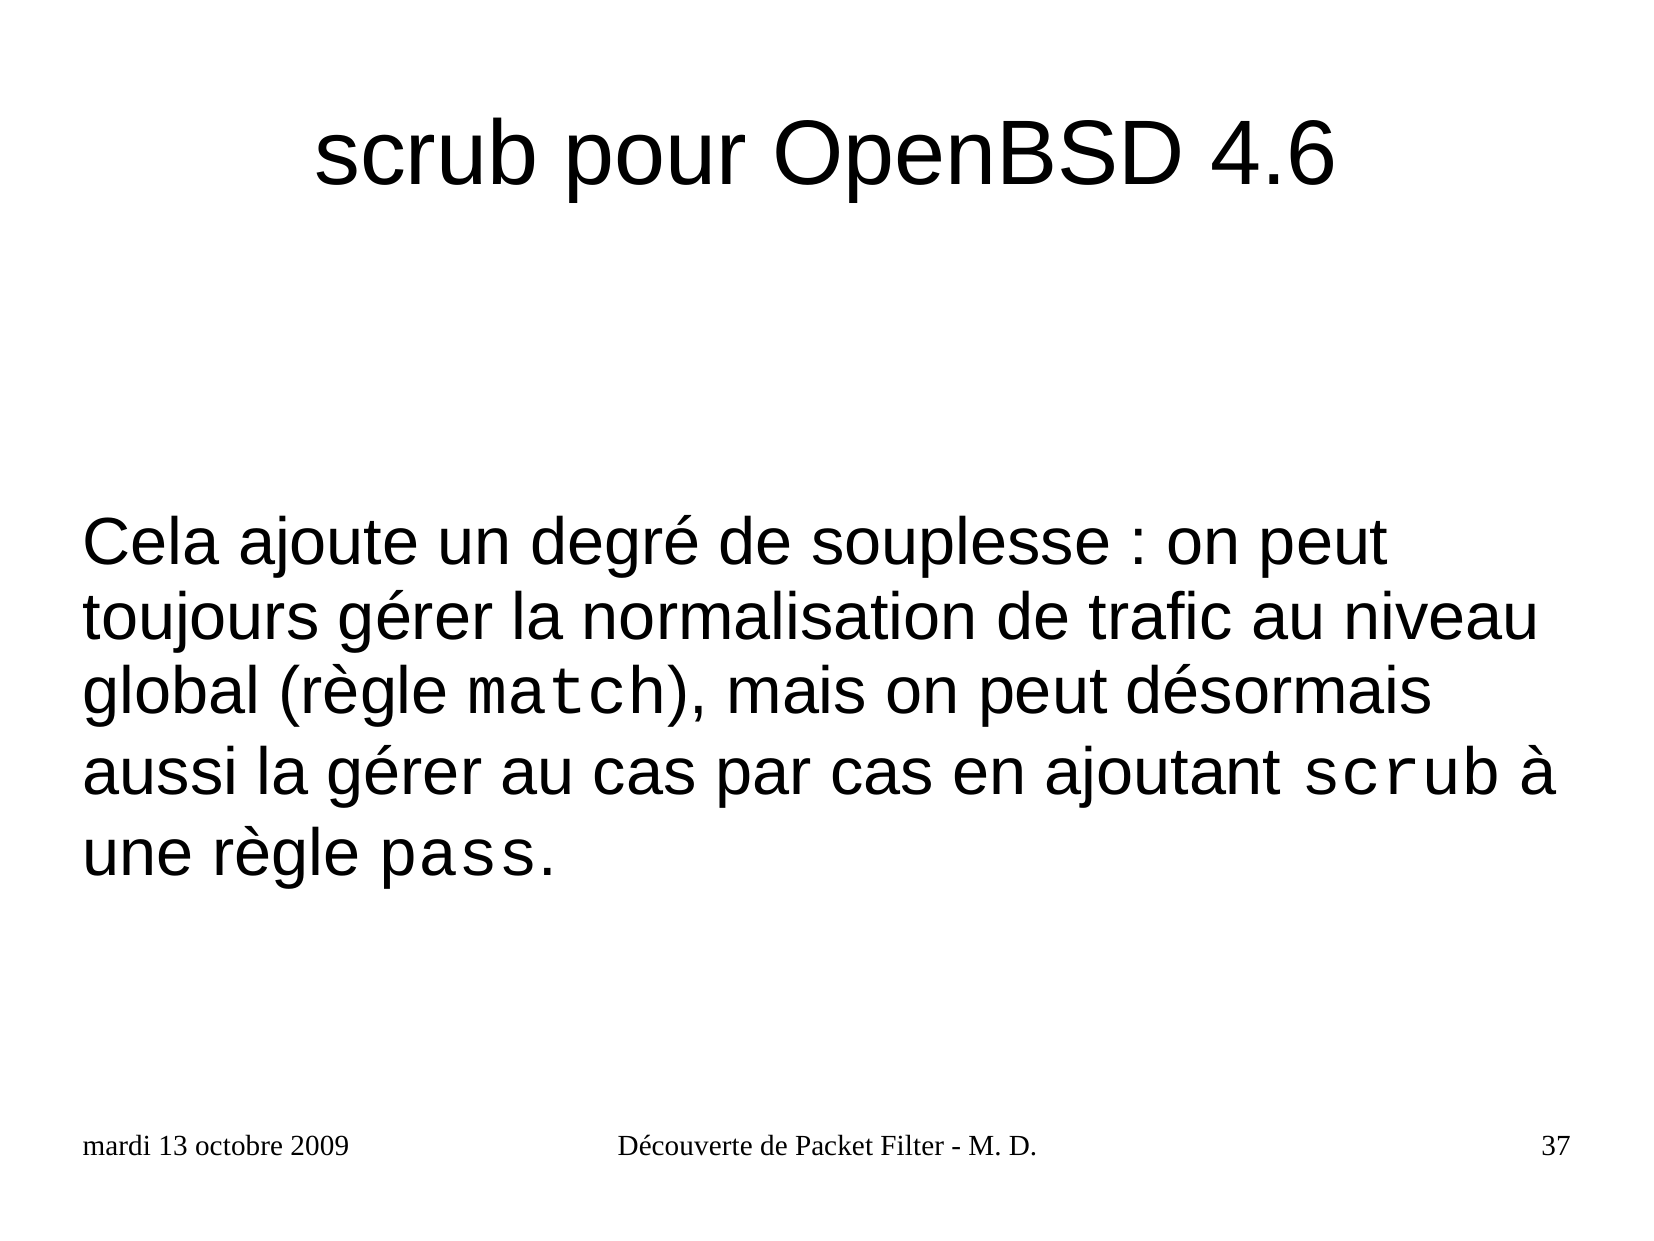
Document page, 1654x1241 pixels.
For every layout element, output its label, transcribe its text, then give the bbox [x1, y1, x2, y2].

title scrub pour OpenBSD 4.6 [82, 49, 1571, 257]
subtitle Cela ajoute un degré de souplesse : on peut toujours gérer la normalisation de trafic au niveau global (règle match), mais on peut désormais aussi la gérer au cas par cas en ajoutant scrub à une règle pass. [82, 297, 1571, 1102]
